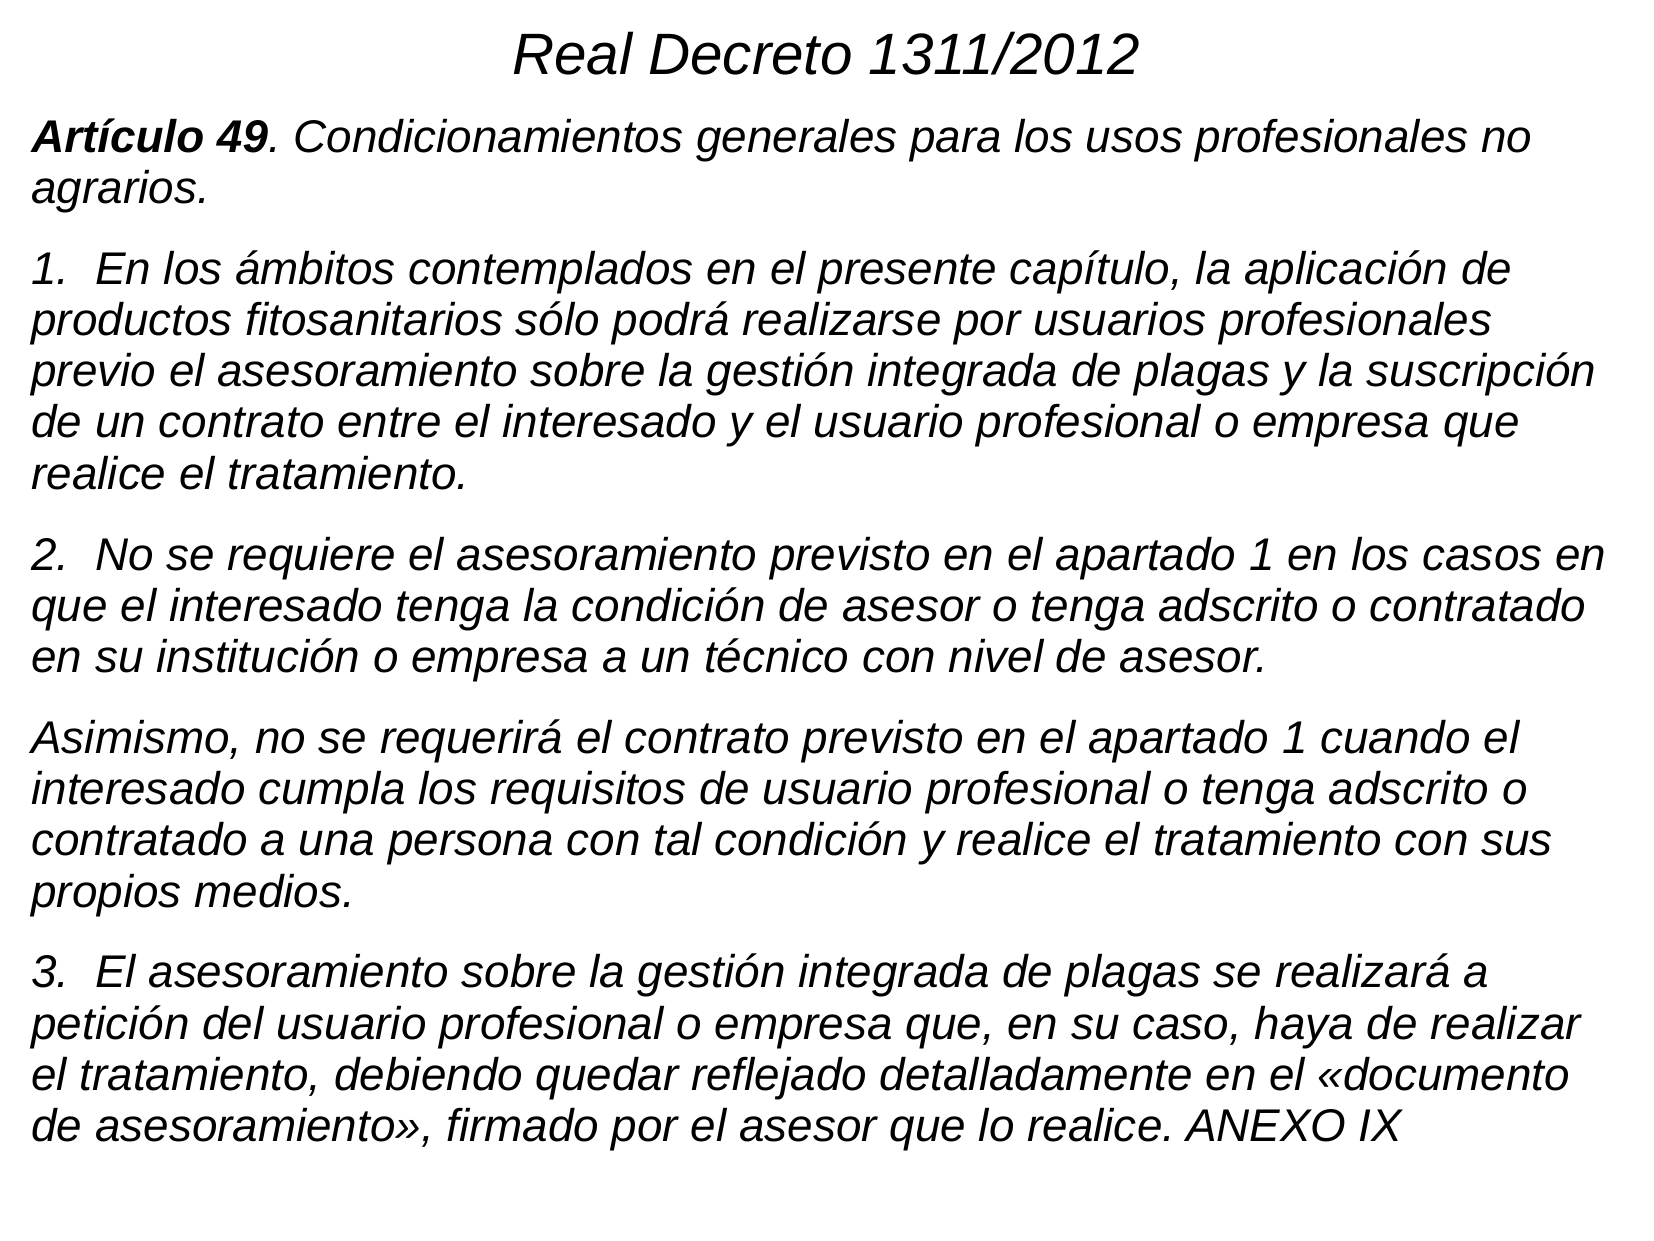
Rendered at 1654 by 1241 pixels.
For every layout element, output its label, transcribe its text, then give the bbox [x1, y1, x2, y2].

title Real Decreto 1311/2012 [82, 19, 1571, 89]
list Artículo 49. Condicionamientos generales para los usos profesionales no agrarios. 1. En los ámbitos contemplados en el presente capítulo, la aplicación de productos fitosanitarios sólo podrá realizarse por usuarios profesionales previo el asesoramiento sobre la gestión integrada de plagas y la suscripción de un contrato entre el interesado y el usuario profesional o empresa que realice el tratamiento. 2. No se requiere el asesoramiento previsto en el apartado 1 en los casos en que el interesado tenga la condición de asesor o tenga adscrito o contratado en su institución o empresa a un técnico con nivel de asesor. Asimismo, no se requerirá el contrato previsto en el apartado 1 cuando el interesado cumpla los requisitos de usuario profesional o tenga adscrito o contratado a una persona con tal condición y realice el tratamiento con sus propios medios. 3. El asesoramiento sobre la gestión integrada de plagas se realizará a petición del usuario profesional o empresa que, en su caso, haya de realizar el tratamiento, debiendo quedar reflejado detalladamente en el «documento de asesoramiento», firmado por el asesor que lo realice. ANEXO IX [31, 110, 1627, 1241]
